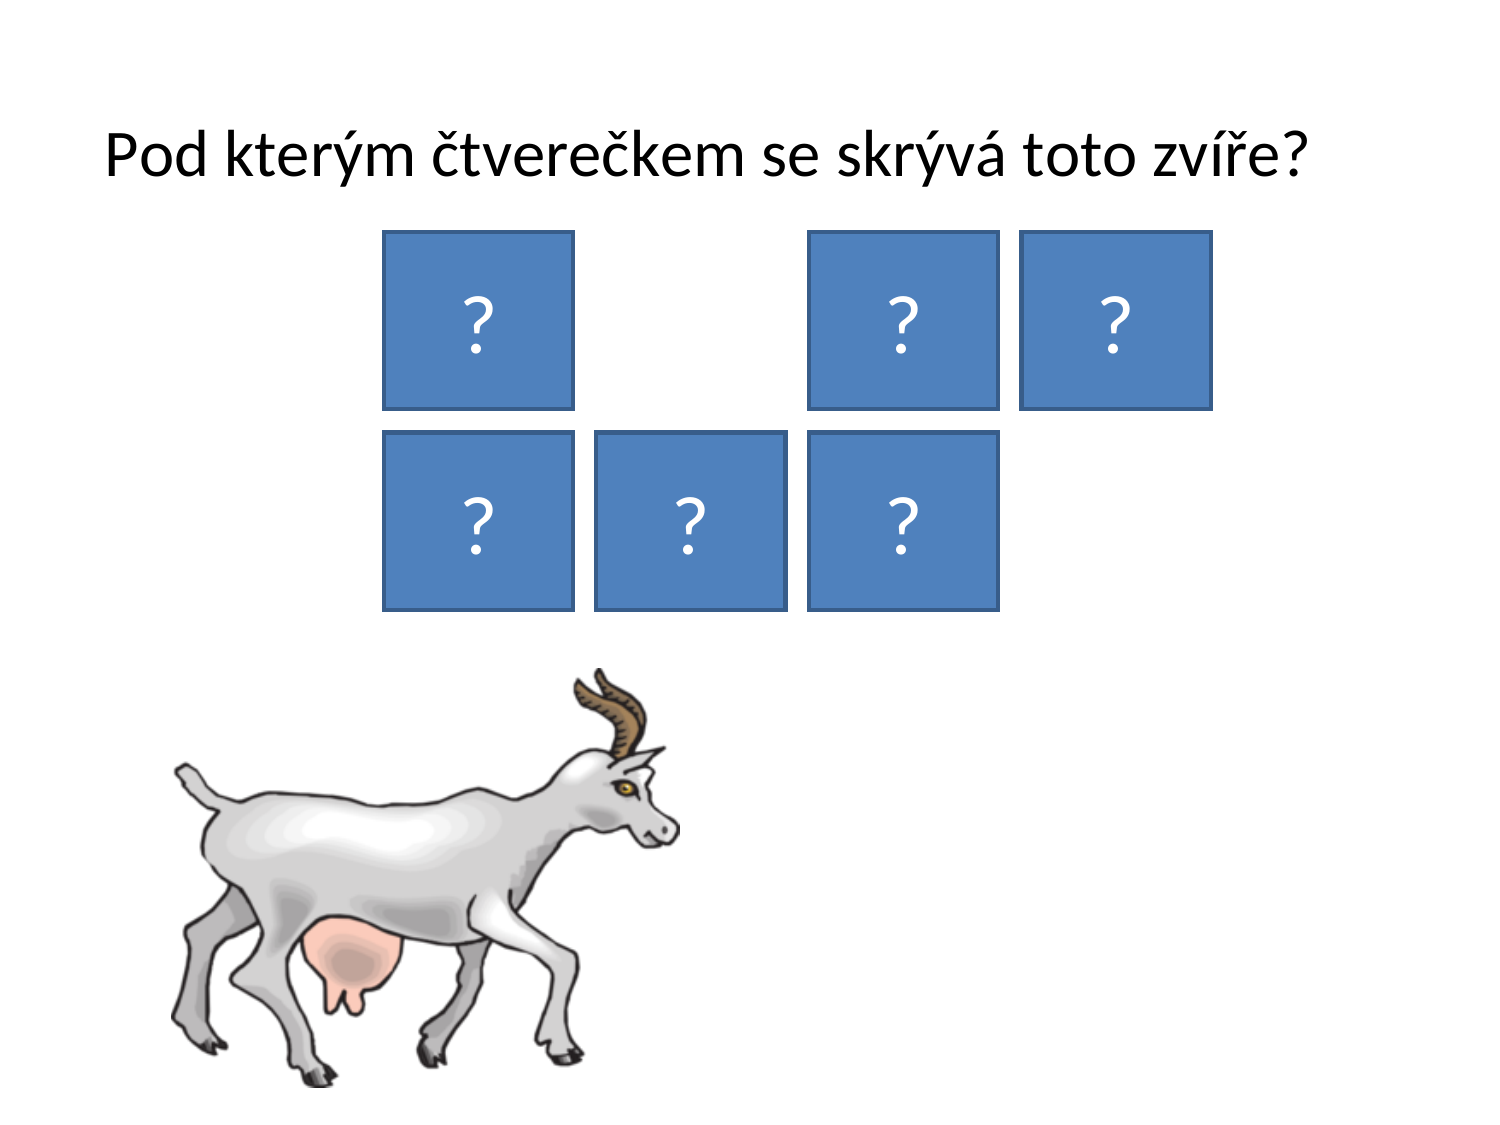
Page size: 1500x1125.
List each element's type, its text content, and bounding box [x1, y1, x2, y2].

text_box ? [1021, 231, 1211, 409]
text_box ? [383, 432, 573, 610]
text_box Pod kterým čtverečkem se skrývá toto zvíře? [90, 101, 1329, 198]
text_box ? [809, 231, 999, 409]
text_box ? [809, 432, 999, 610]
text_box ? [596, 432, 786, 610]
picture [171, 668, 680, 1089]
text_box ? [383, 231, 573, 409]
